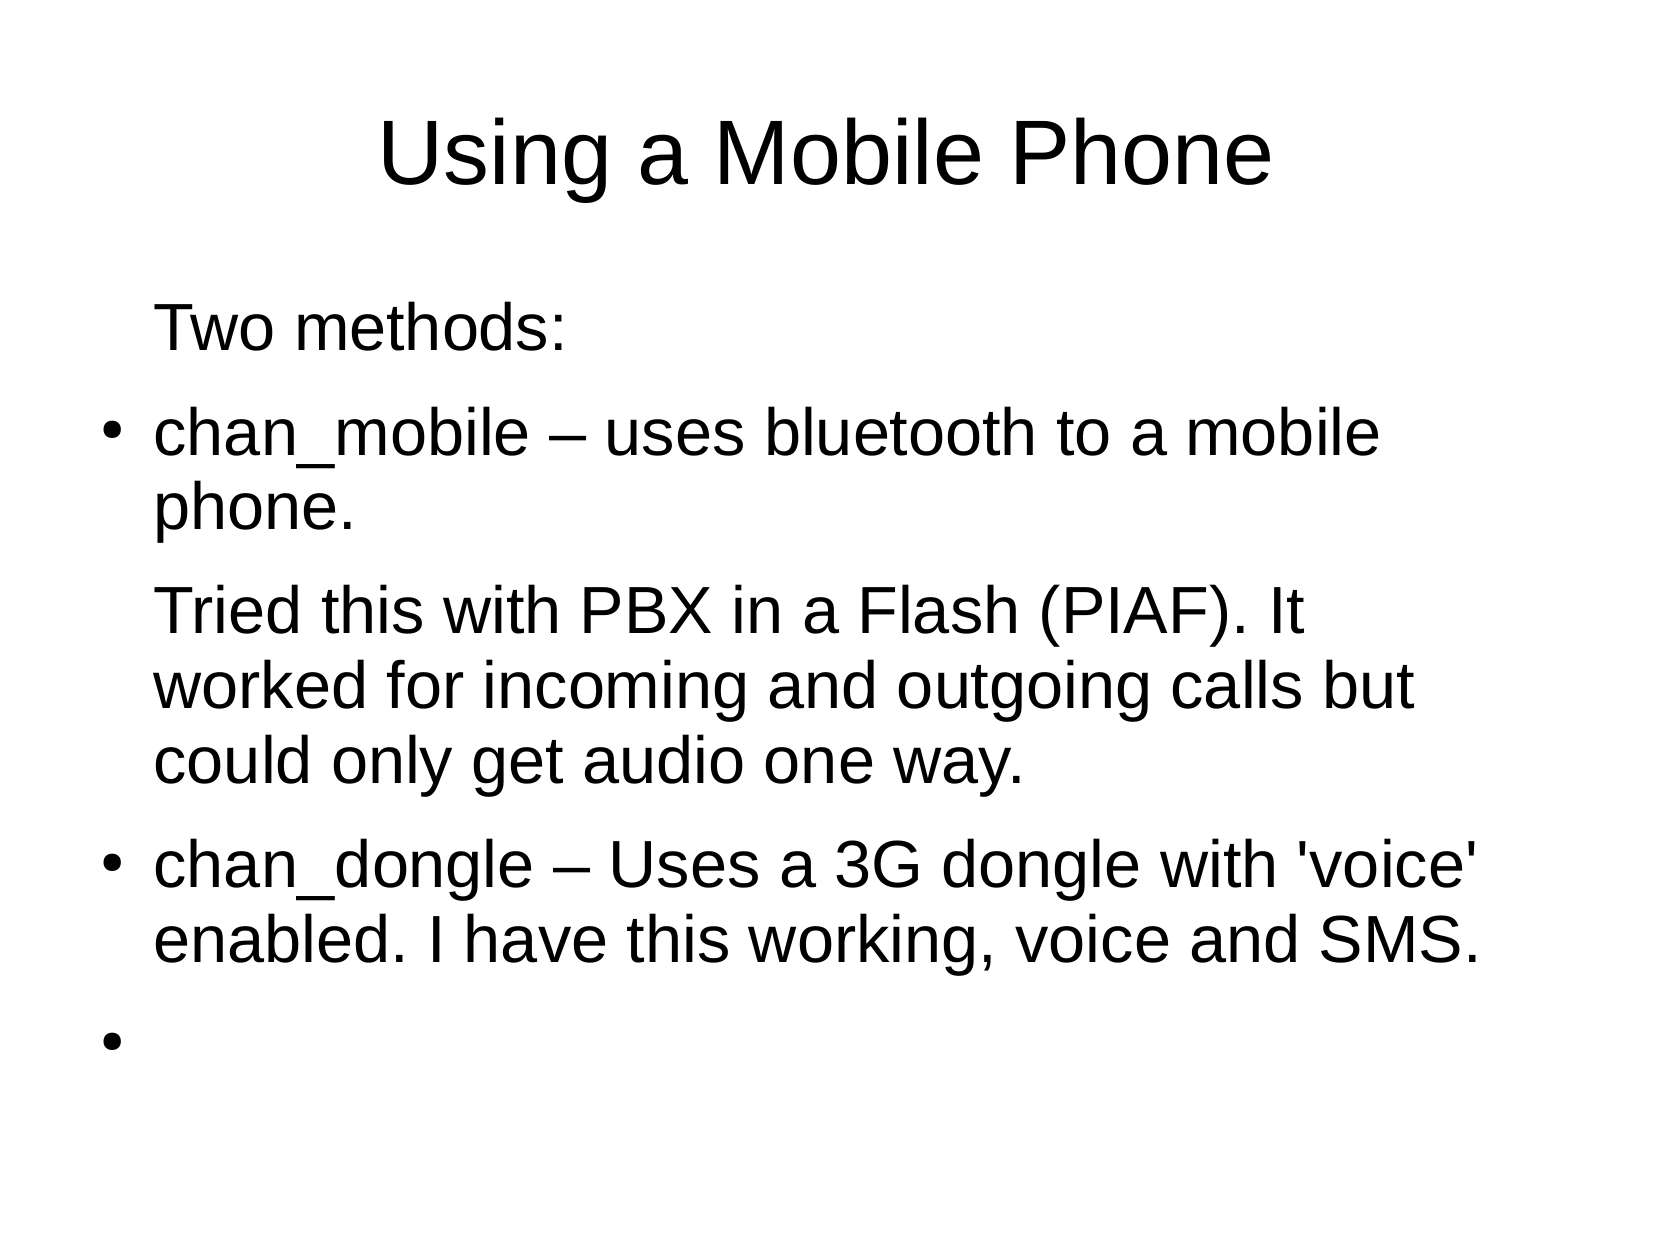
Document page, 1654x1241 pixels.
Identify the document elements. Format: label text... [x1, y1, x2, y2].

list Two methods: chan_mobile – uses bluetooth to a mobile phone. Tried this with PBX in a Flash (PIAF). It worked for incoming and outgoing calls but could only get audio one way. chan_dongle – Uses a 3G dongle with 'voice' enabled. I have this working, voice and SMS. [82, 290, 1538, 1010]
title Using a Mobile Phone [82, 49, 1571, 257]
